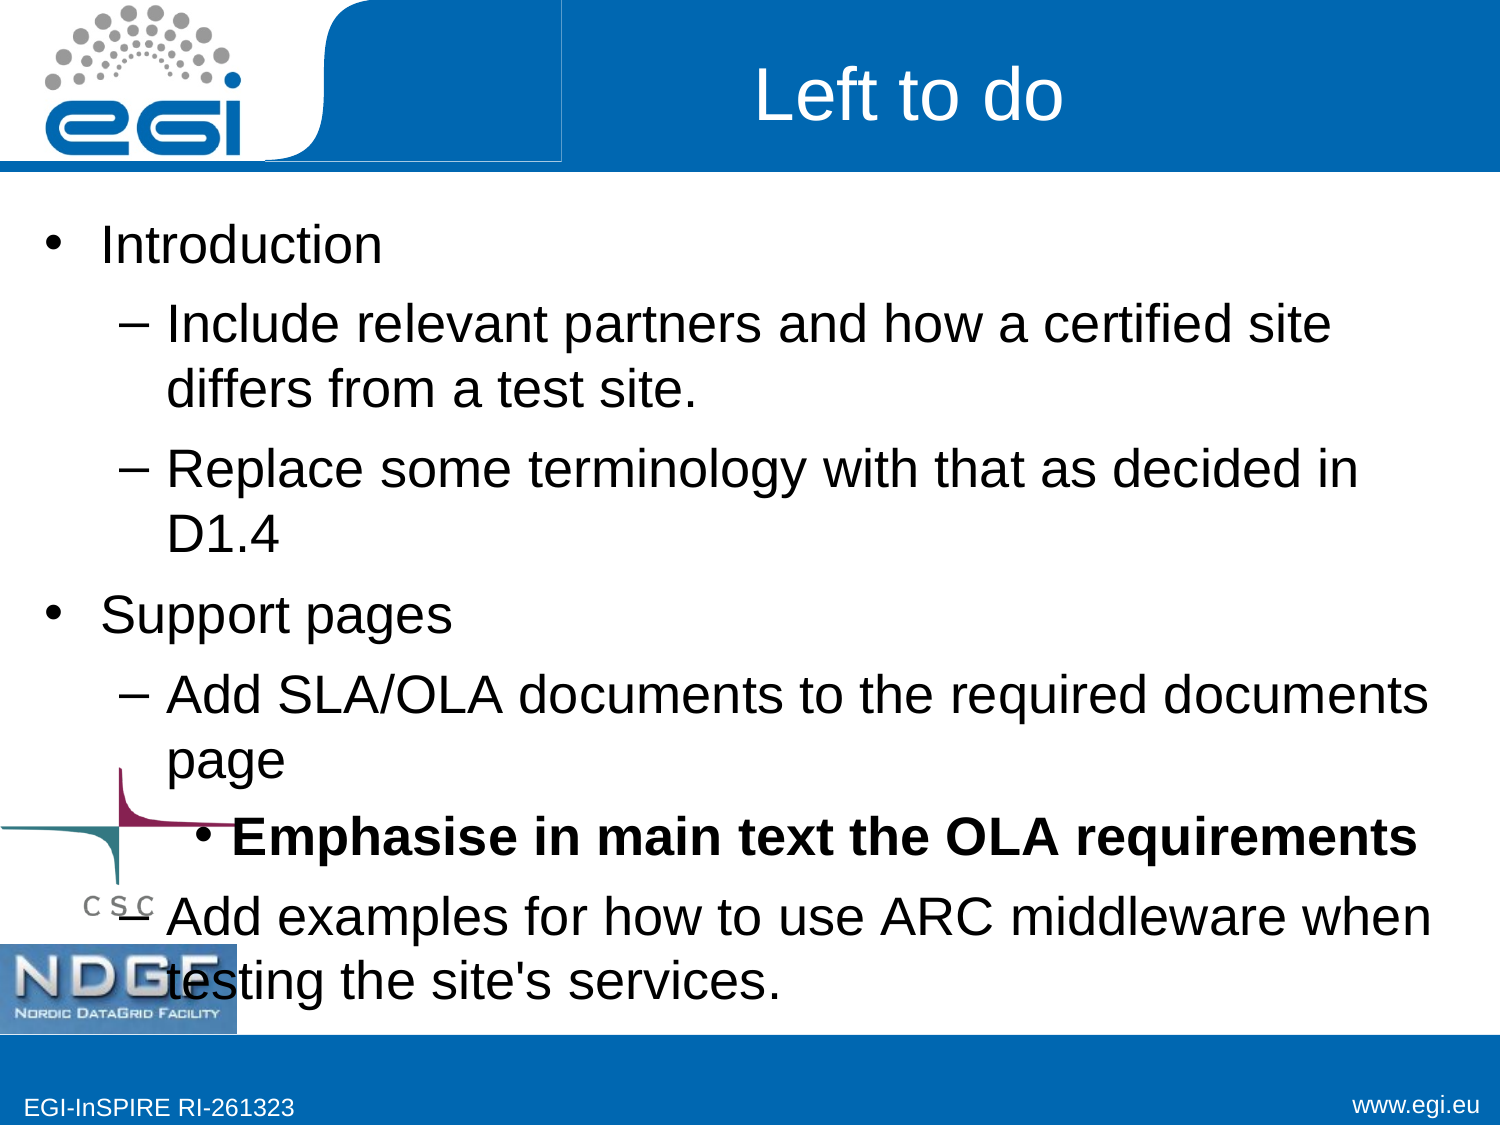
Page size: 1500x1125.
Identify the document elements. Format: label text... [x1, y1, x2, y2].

title Left to do [348, 0, 1471, 201]
list Introduction Include relevant partners and how a certified site differs from a test site. Replace some terminology with that as decided in D1.4 Support pages Add SLA/OLA documents to the required documents page Emphasise in main text the OLA requirements Add examples for how to use ARC middleware when testing the site's services. [29, 201, 1477, 1019]
picture [0, 944, 237, 1034]
picture [0, 0, 265, 161]
picture [0, 767, 29, 916]
